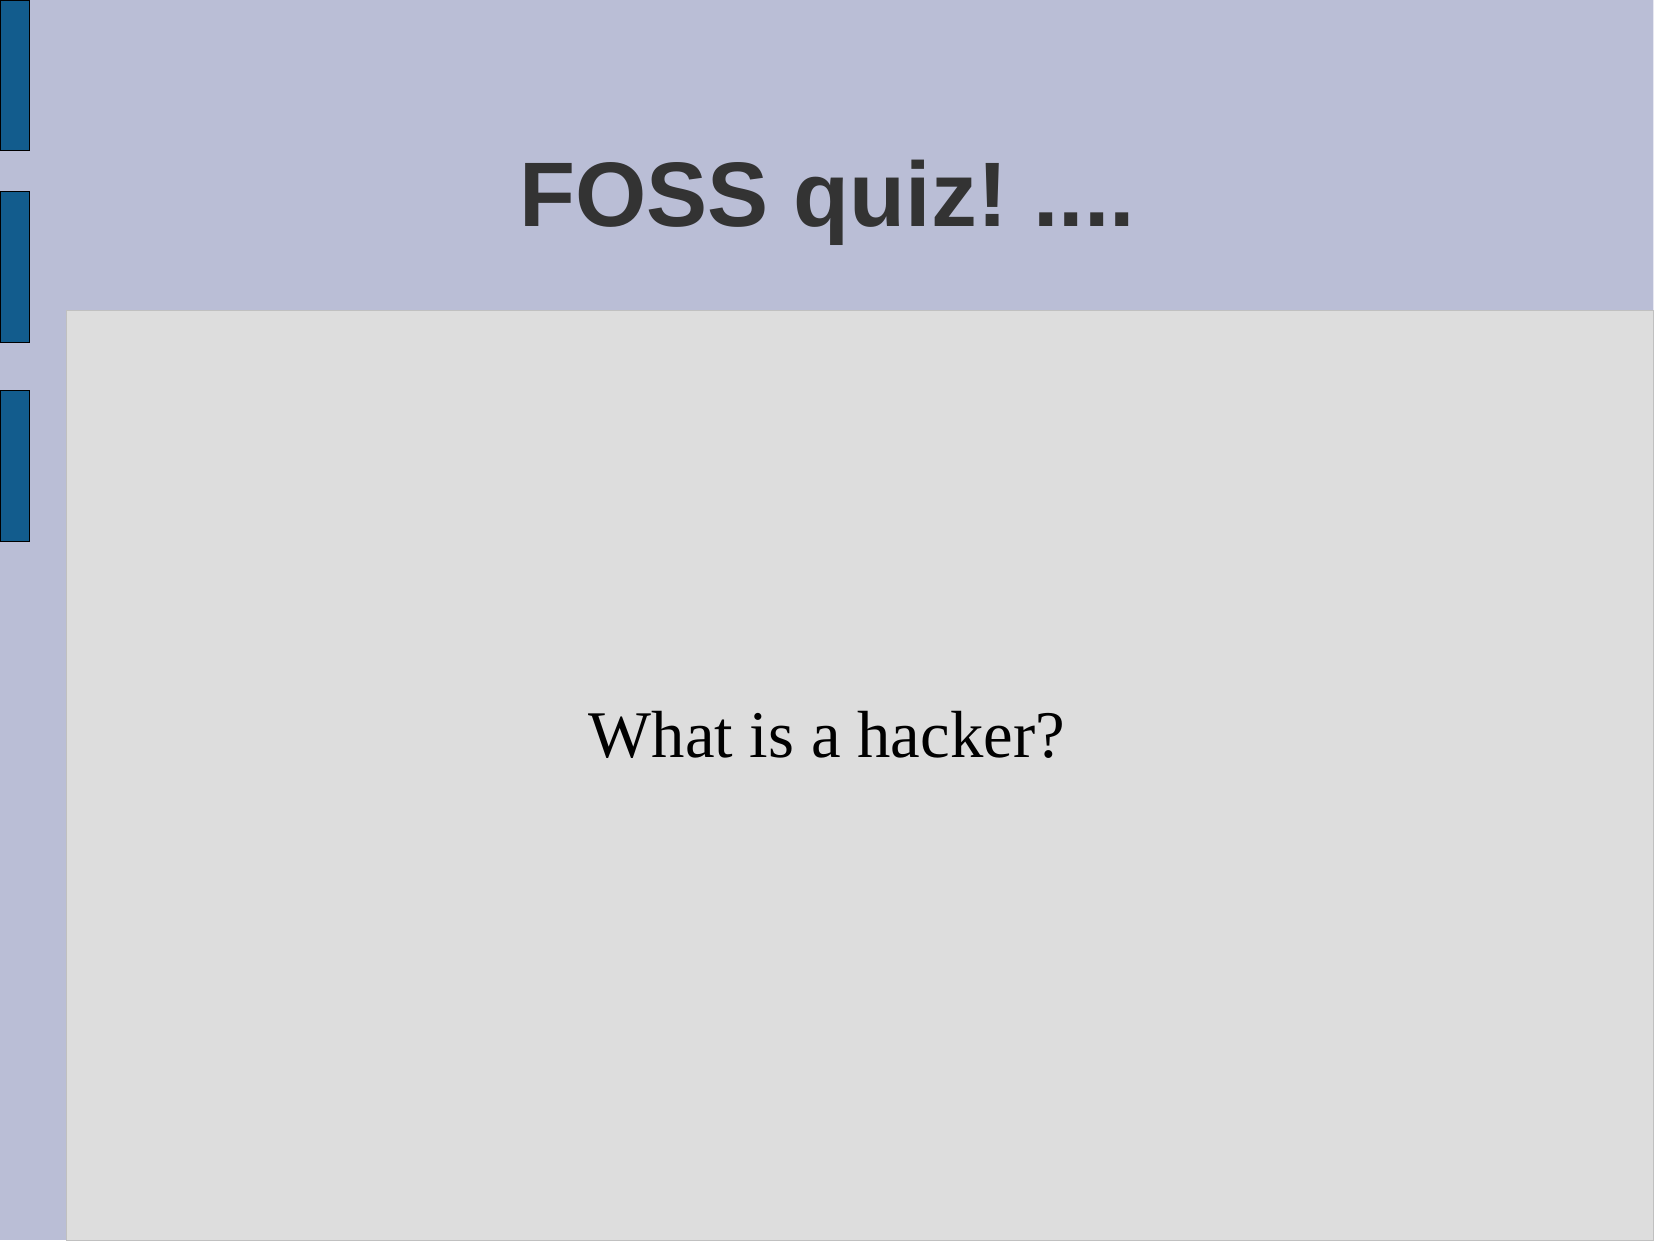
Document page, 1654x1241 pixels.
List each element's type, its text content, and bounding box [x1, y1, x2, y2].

title FOSS quiz! .... [121, 98, 1534, 291]
subtitle What is a hacker? [121, 352, 1534, 1119]
